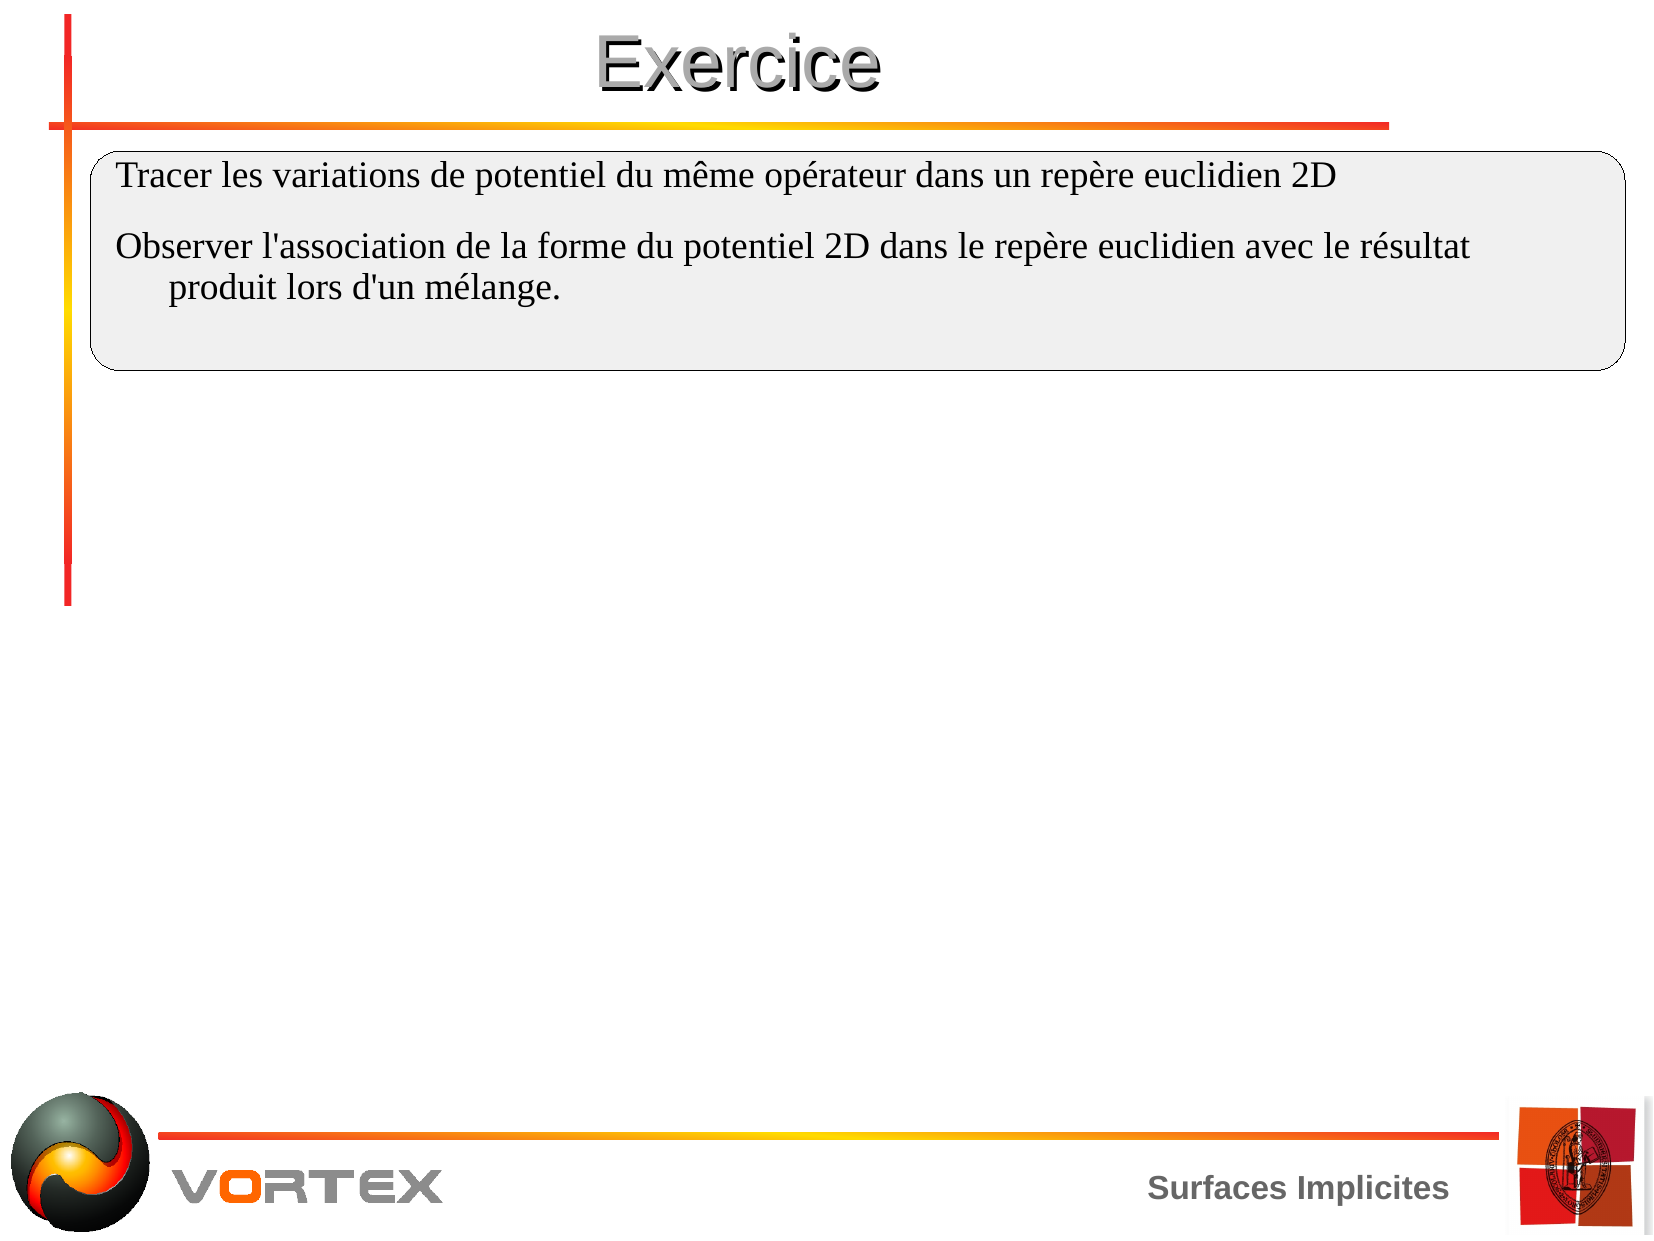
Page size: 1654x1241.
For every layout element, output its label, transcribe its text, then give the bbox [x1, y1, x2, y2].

list Tracer les variations de potentiel du même opérateur dans un repère euclidien 2D Observer l'association de la forme du potentiel 2D dans le repère euclidien avec le résultat produit lors d'un mélange. [97, 153, 1571, 1109]
text_box [90, 162, 97, 360]
text_box [109, 151, 1626, 371]
title Exercice [82, 4, 1392, 120]
picture [11, 1092, 443, 1232]
picture [1505, 1096, 1653, 1235]
